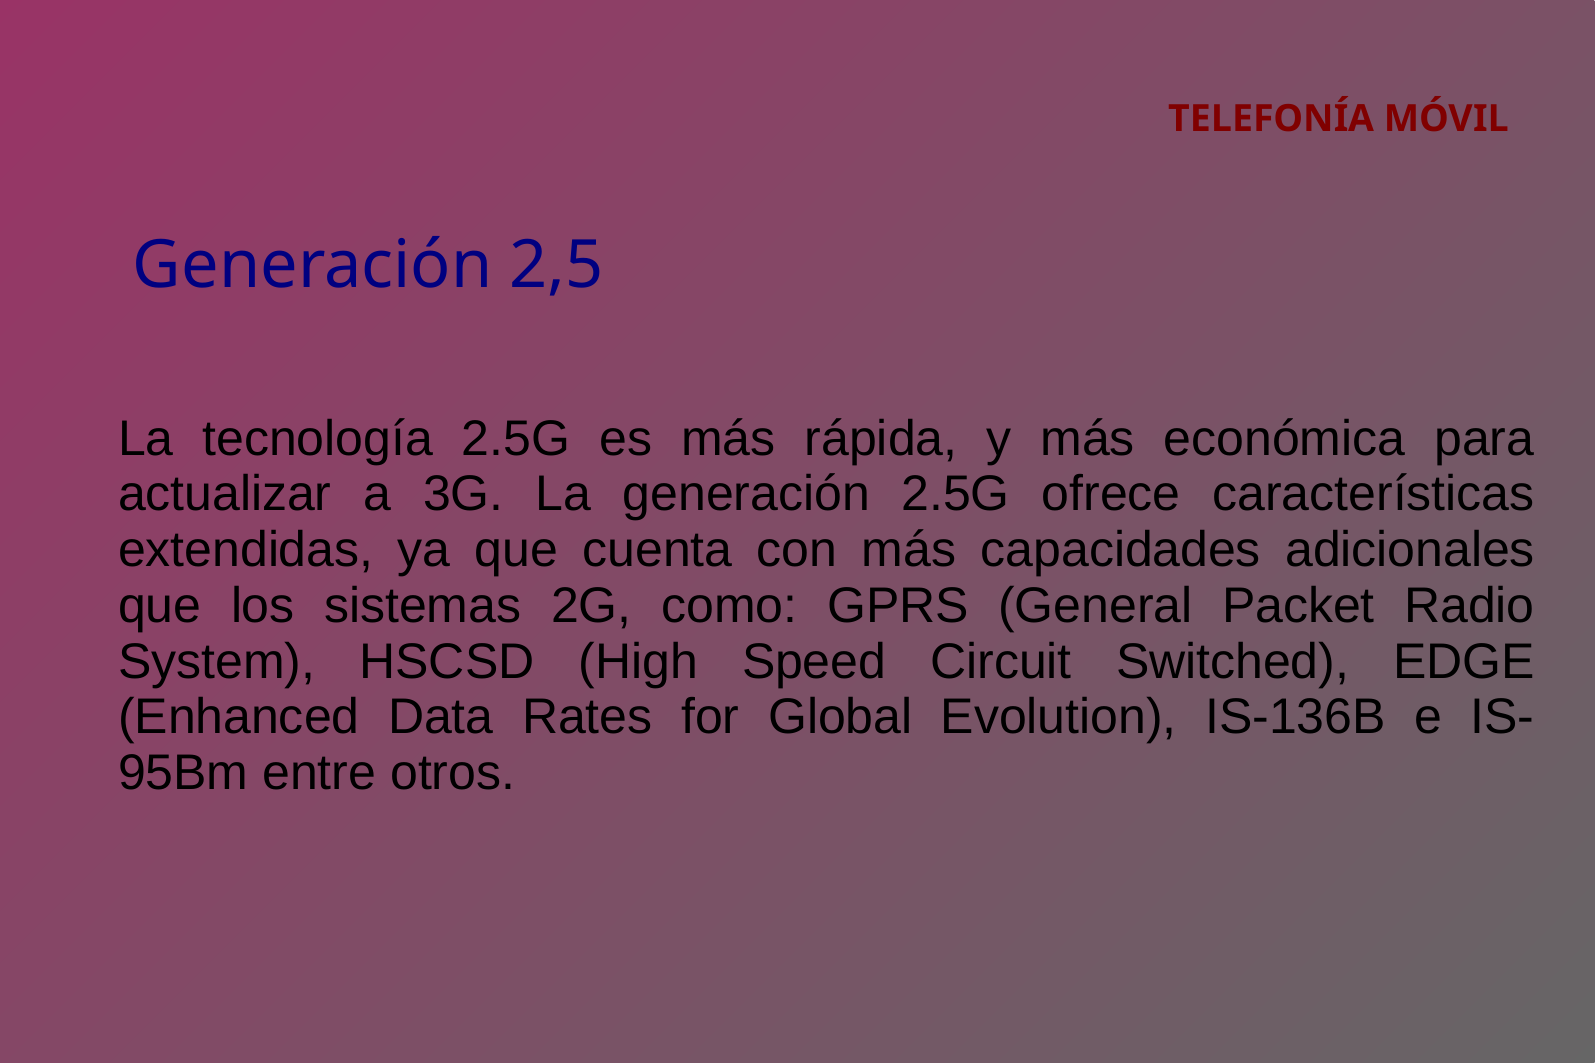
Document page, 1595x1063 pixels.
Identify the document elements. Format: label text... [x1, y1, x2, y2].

text_box TELEFONÍA MÓVIL [1153, 84, 1565, 148]
title [0, 0, 1595, 1063]
text_box Generación 2,5 [118, 208, 665, 298]
text_box La tecnología 2.5G es más rápida, y más económica para actualizar a 3G. La generación 2.5G ofrece características extendidas, ya que cuenta con más capacidades adicionales que los sistemas 2G, como: GPRS (General Packet Radio System), HSCSD (High Speed Circuit Switched), EDGE (Enhanced Data Rates for Global Evolution), IS-136B e IS-95Bm entre otros. [118, 409, 1536, 827]
